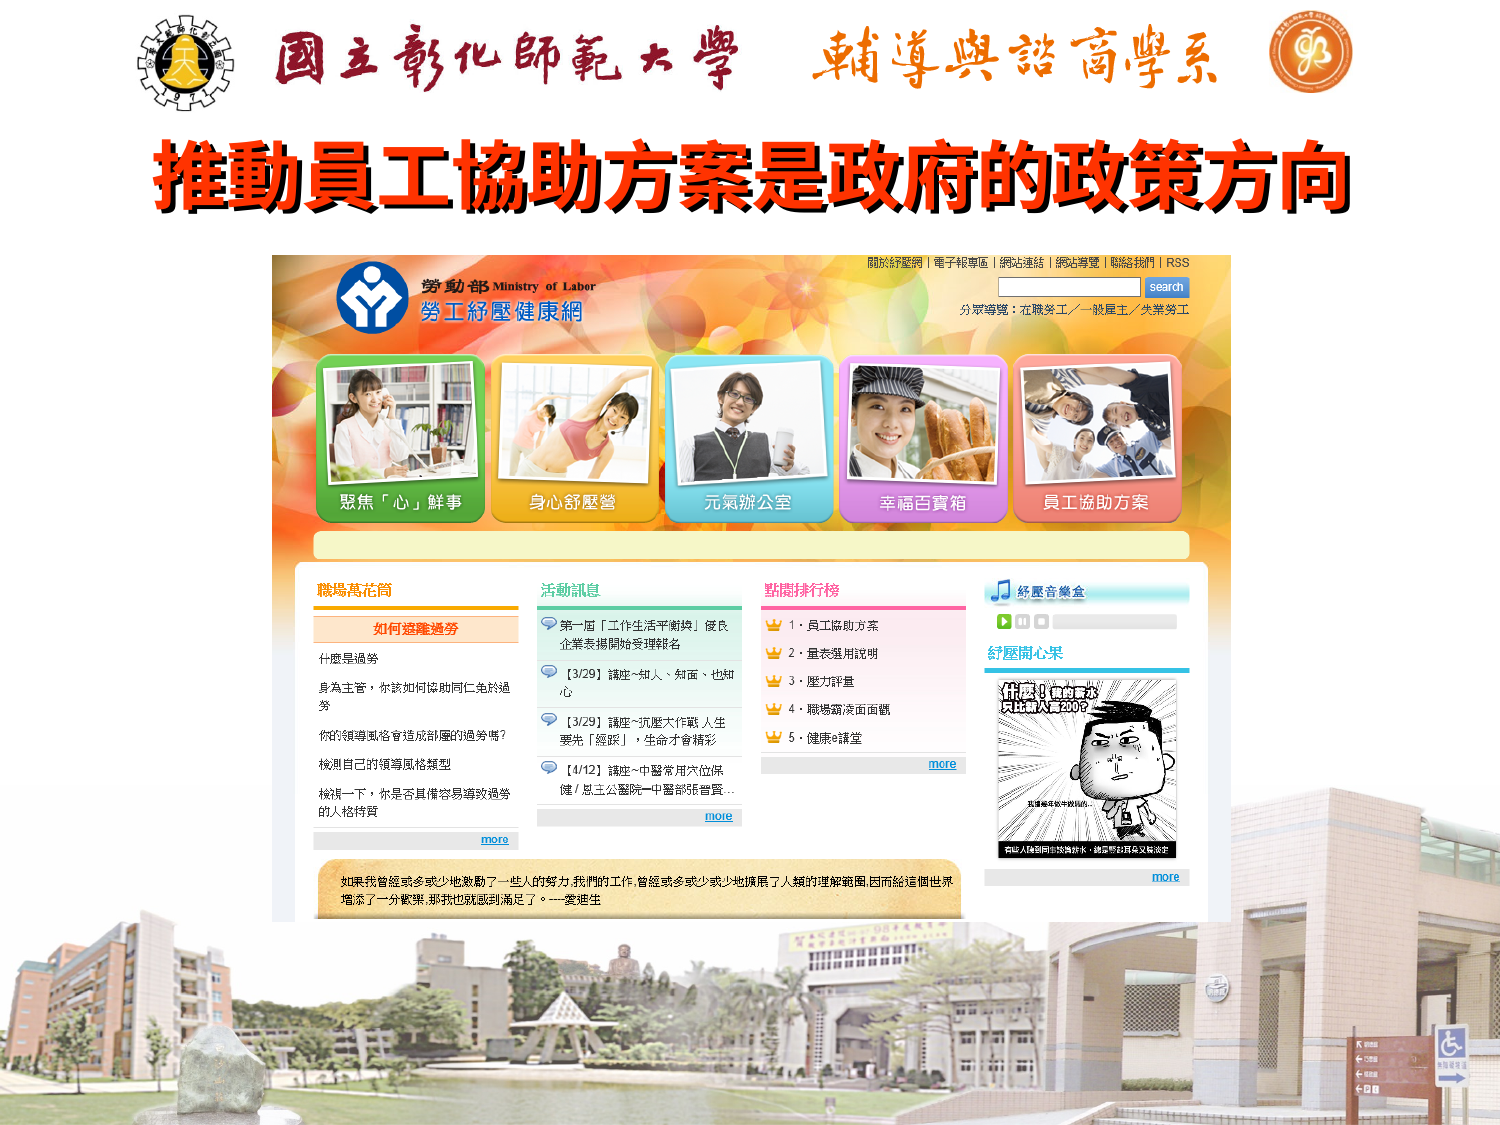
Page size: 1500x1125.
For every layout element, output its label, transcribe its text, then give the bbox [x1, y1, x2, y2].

title 推動員工協助方案是政府的政策方向 [76, 101, 1427, 245]
picture [272, 255, 1231, 922]
